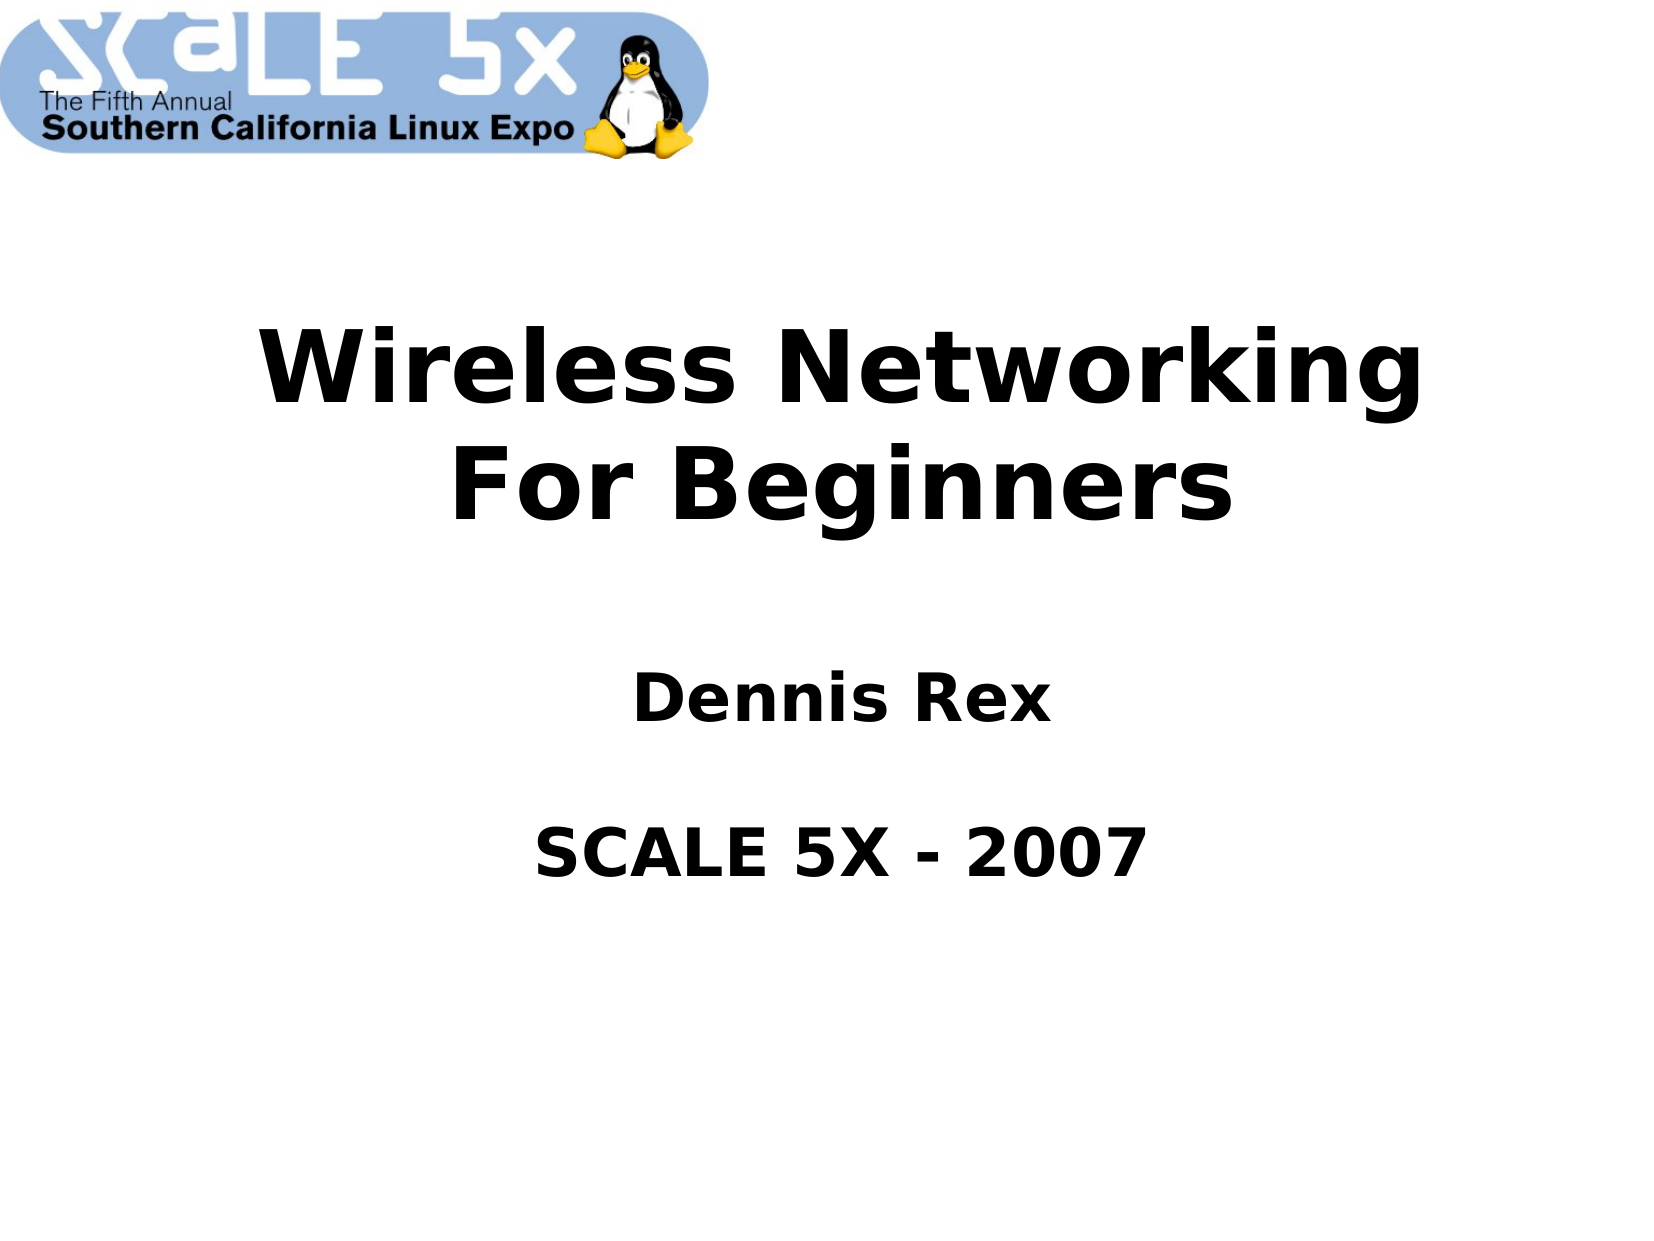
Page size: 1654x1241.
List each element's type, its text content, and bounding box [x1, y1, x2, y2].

subtitle Wireless Networking For Beginners Dennis Rex SCALE 5X - 2007 [118, 210, 1531, 993]
picture [0, 3, 709, 159]
